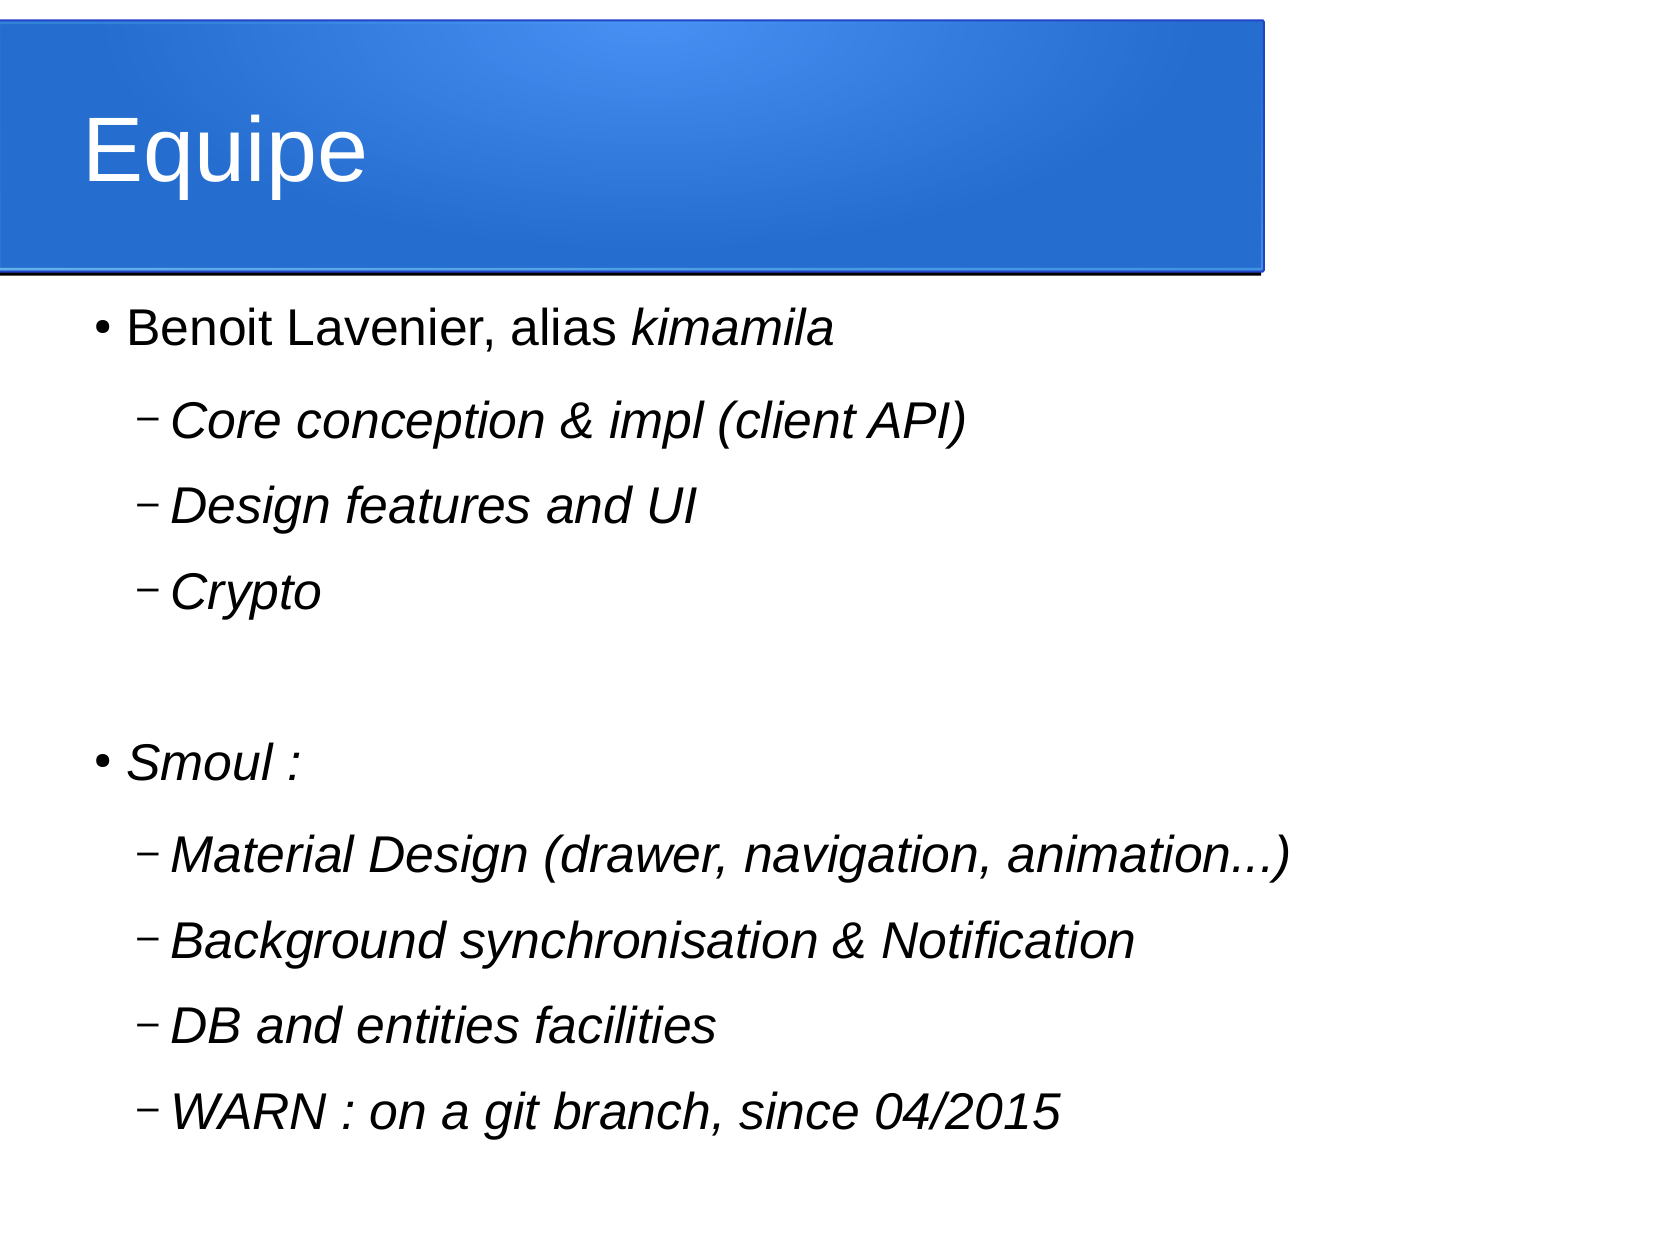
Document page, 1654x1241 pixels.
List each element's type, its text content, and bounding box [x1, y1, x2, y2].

list Benoit Lavenier, alias kimamila Core conception & impl (client API) Design features and UI Crypto Smoul : Material Design (drawer, navigation, animation...) Background synchronisation & Notification DB and entities facilities WARN : on a git branch, since 04/2015 [82, 299, 1571, 1145]
title Equipe [82, 47, 1235, 252]
